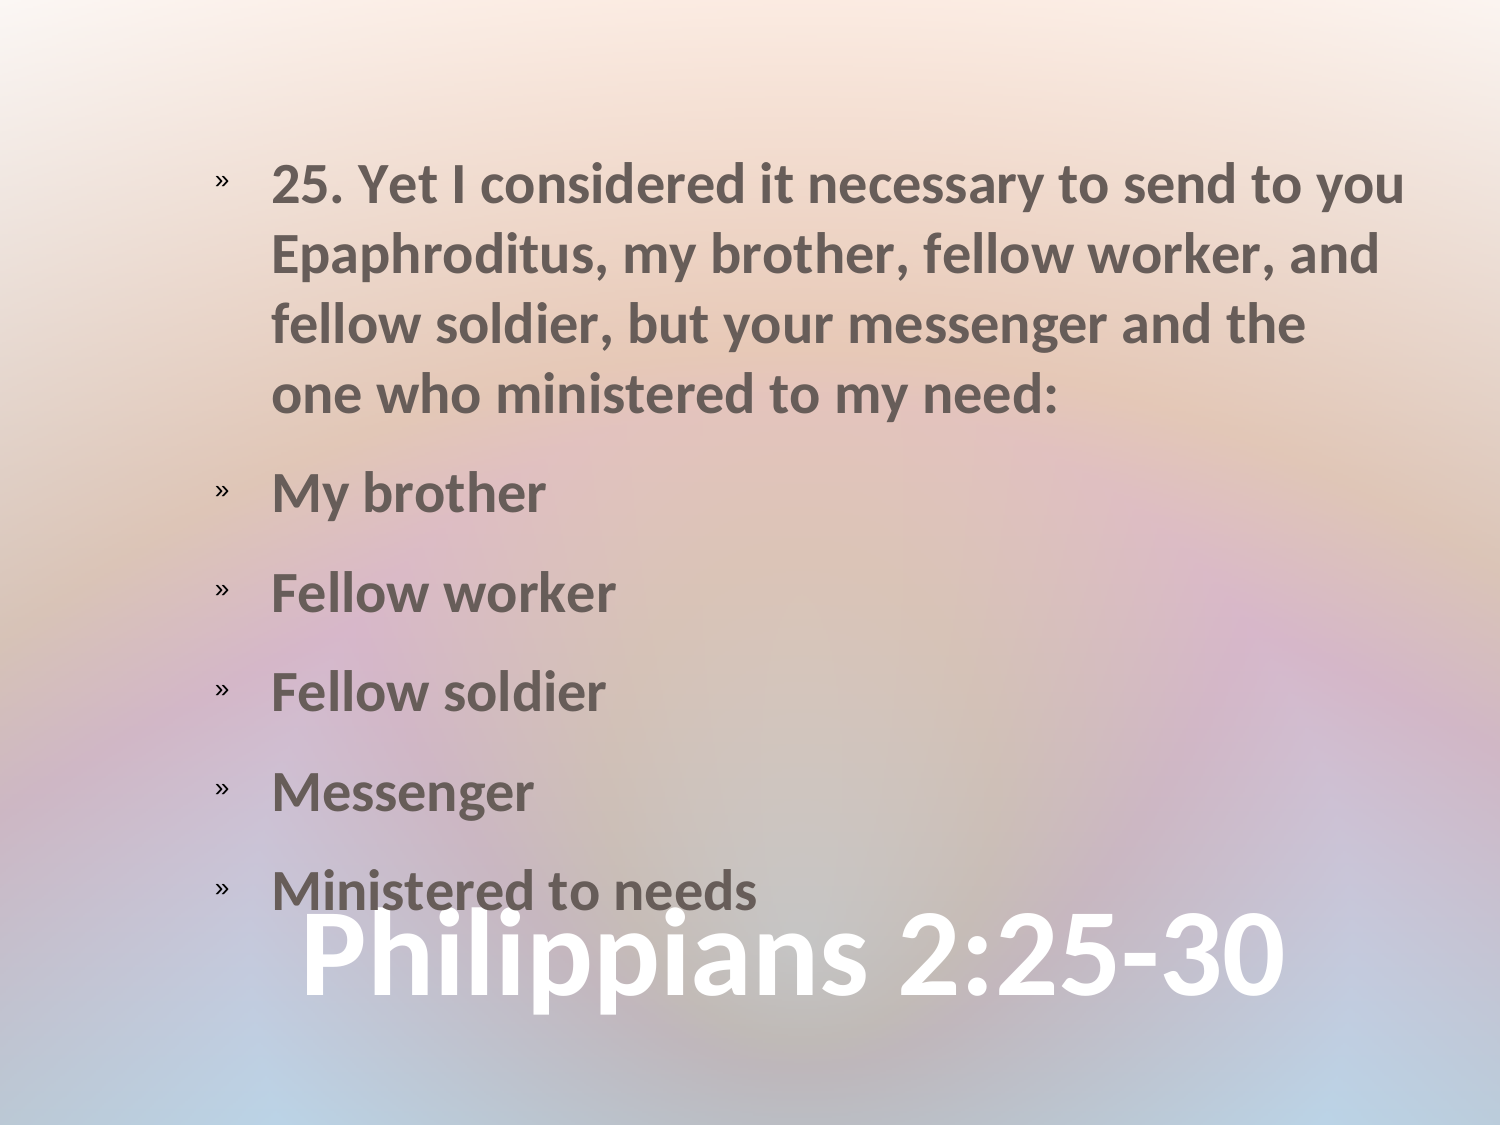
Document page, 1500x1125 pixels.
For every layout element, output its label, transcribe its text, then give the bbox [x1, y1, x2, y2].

title Philippians 2:25-30 [200, 863, 1388, 1050]
list 25. Yet I considered it necessary to send to you Epaphroditus, my brother, fellow worker, and fellow soldier, but your messenger and the one who ministered to my need: My brother Fellow worker Fellow soldier Messenger Ministered to needs [200, 137, 1425, 863]
picture [0, 0, 1500, 1125]
